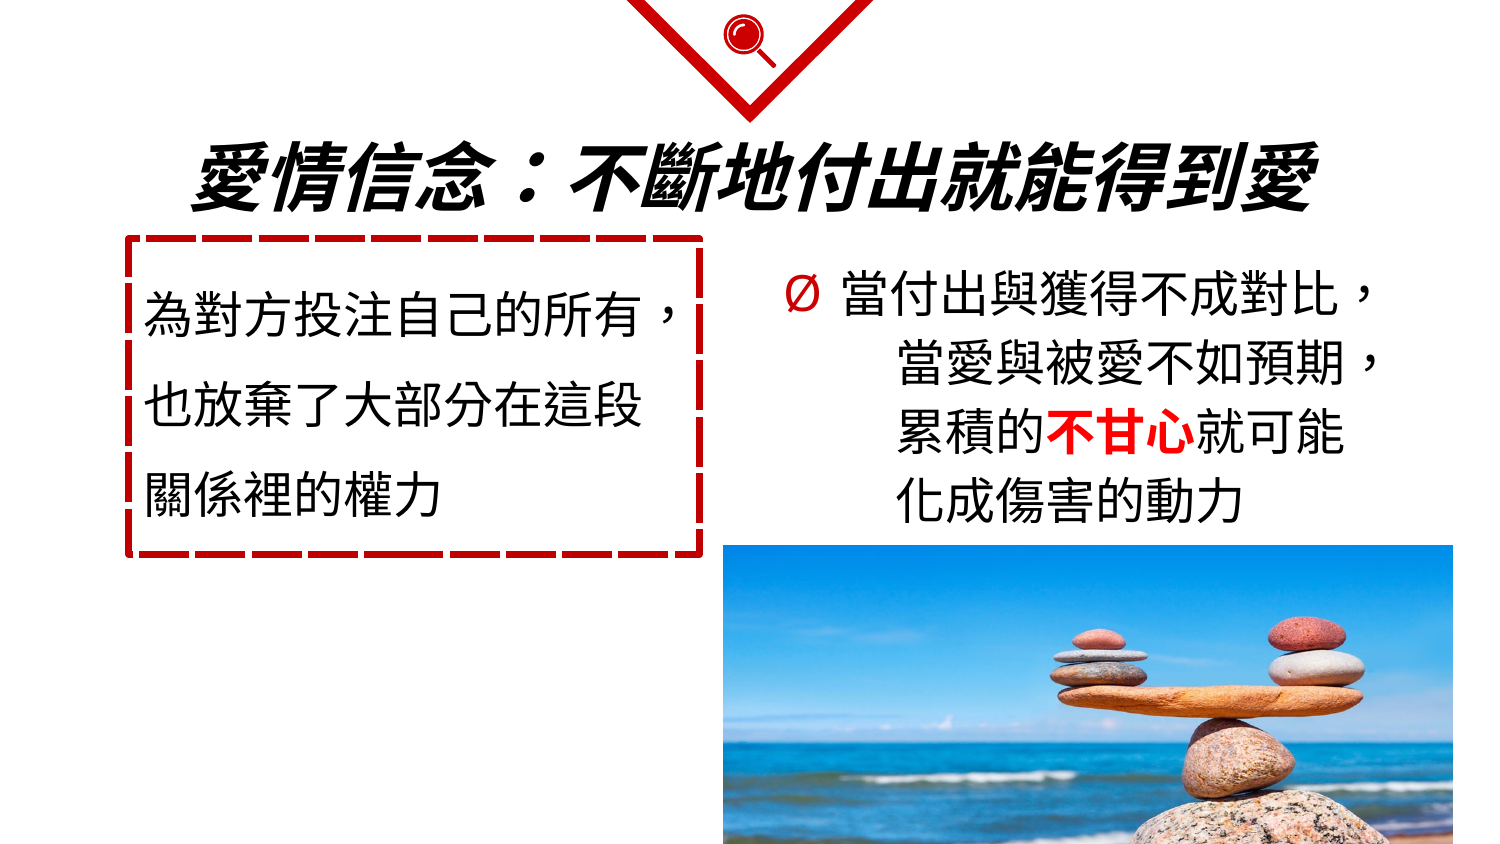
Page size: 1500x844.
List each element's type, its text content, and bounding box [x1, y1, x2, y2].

picture [723, 545, 1453, 844]
picture [1132, 755, 1142, 759]
text_box [723, 14, 777, 68]
list 為對方投注自己的所有，也放棄了大部分在這段關係裡的權力 [128, 238, 700, 555]
list 當付出與獲得不成對比，當愛與被愛不如預期，累積的不甘心就可能化成傷害的動力 [768, 238, 1372, 545]
title 愛情信念：不斷地付出就能得到愛 [169, 115, 1331, 205]
